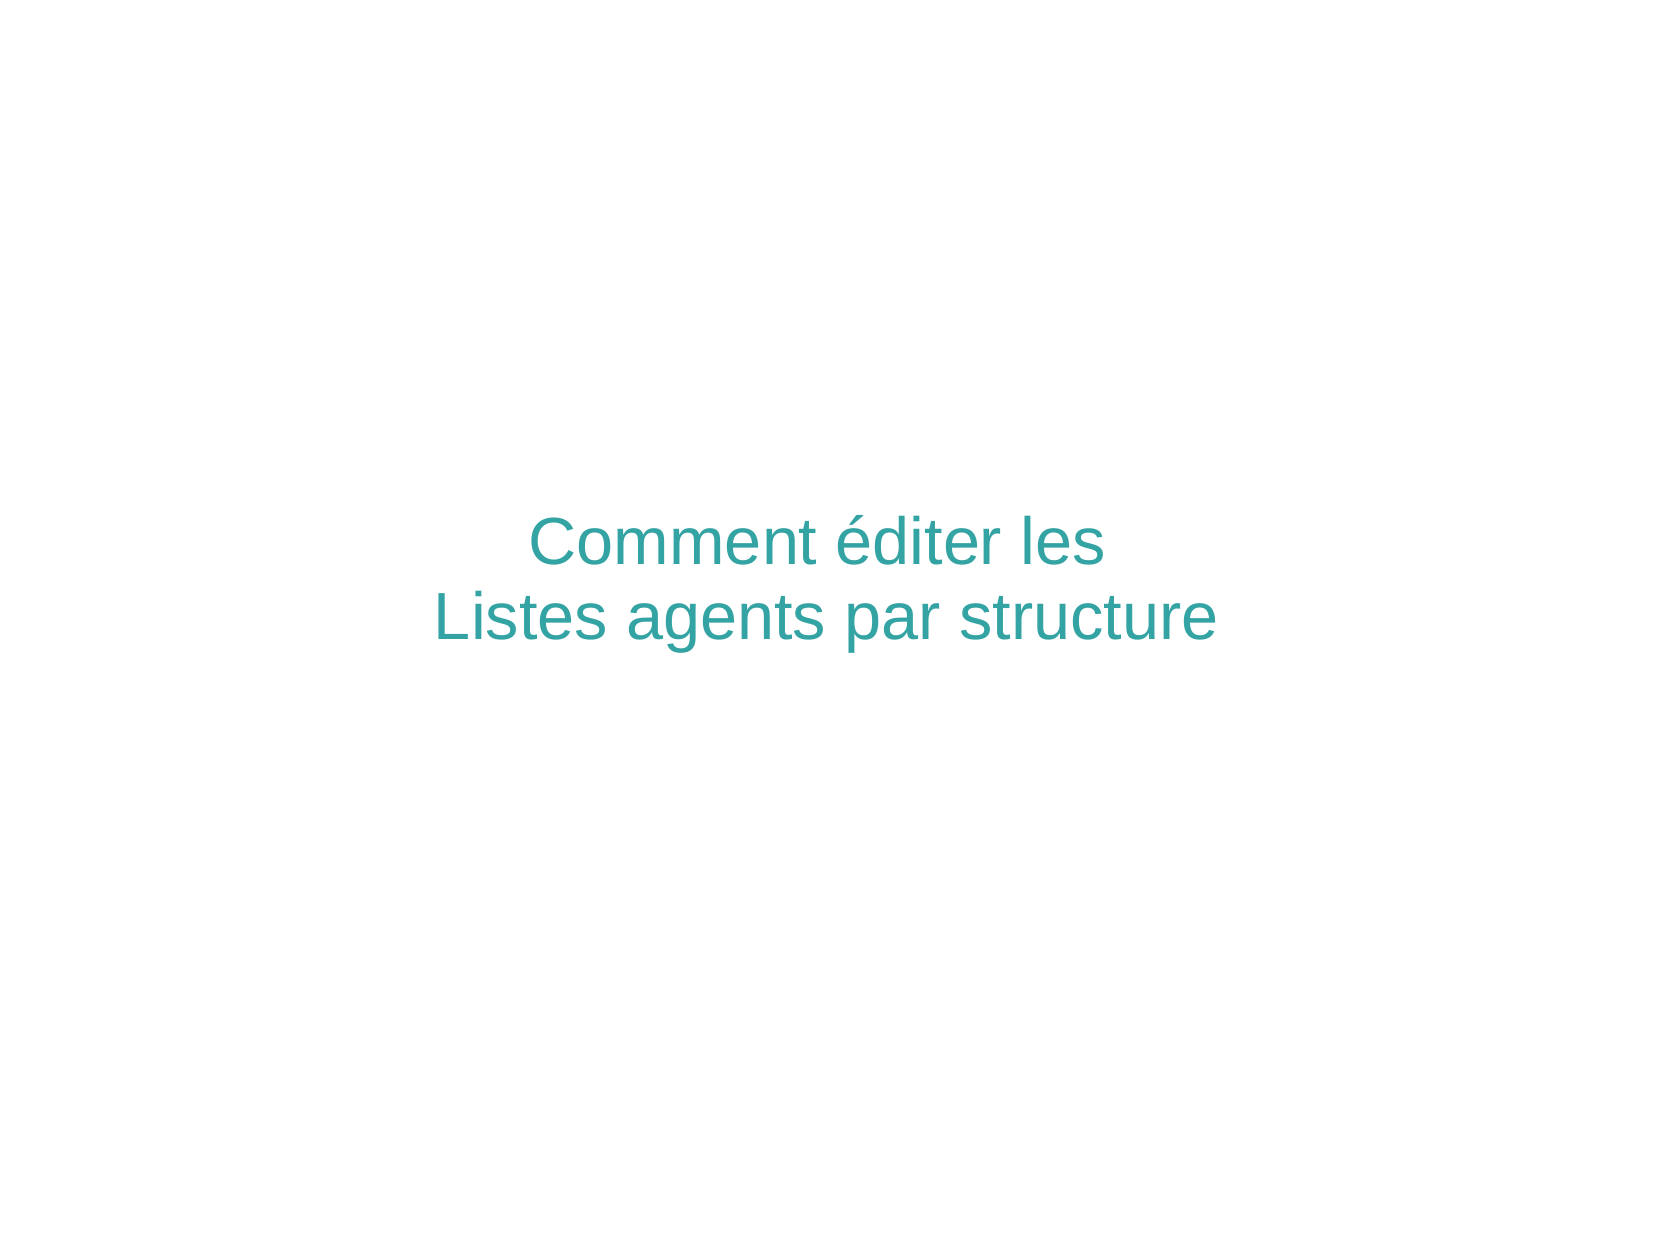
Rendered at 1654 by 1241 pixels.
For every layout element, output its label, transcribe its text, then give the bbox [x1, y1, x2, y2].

subtitle Comment éditer les Listes agents par structure [82, 56, 1571, 1102]
